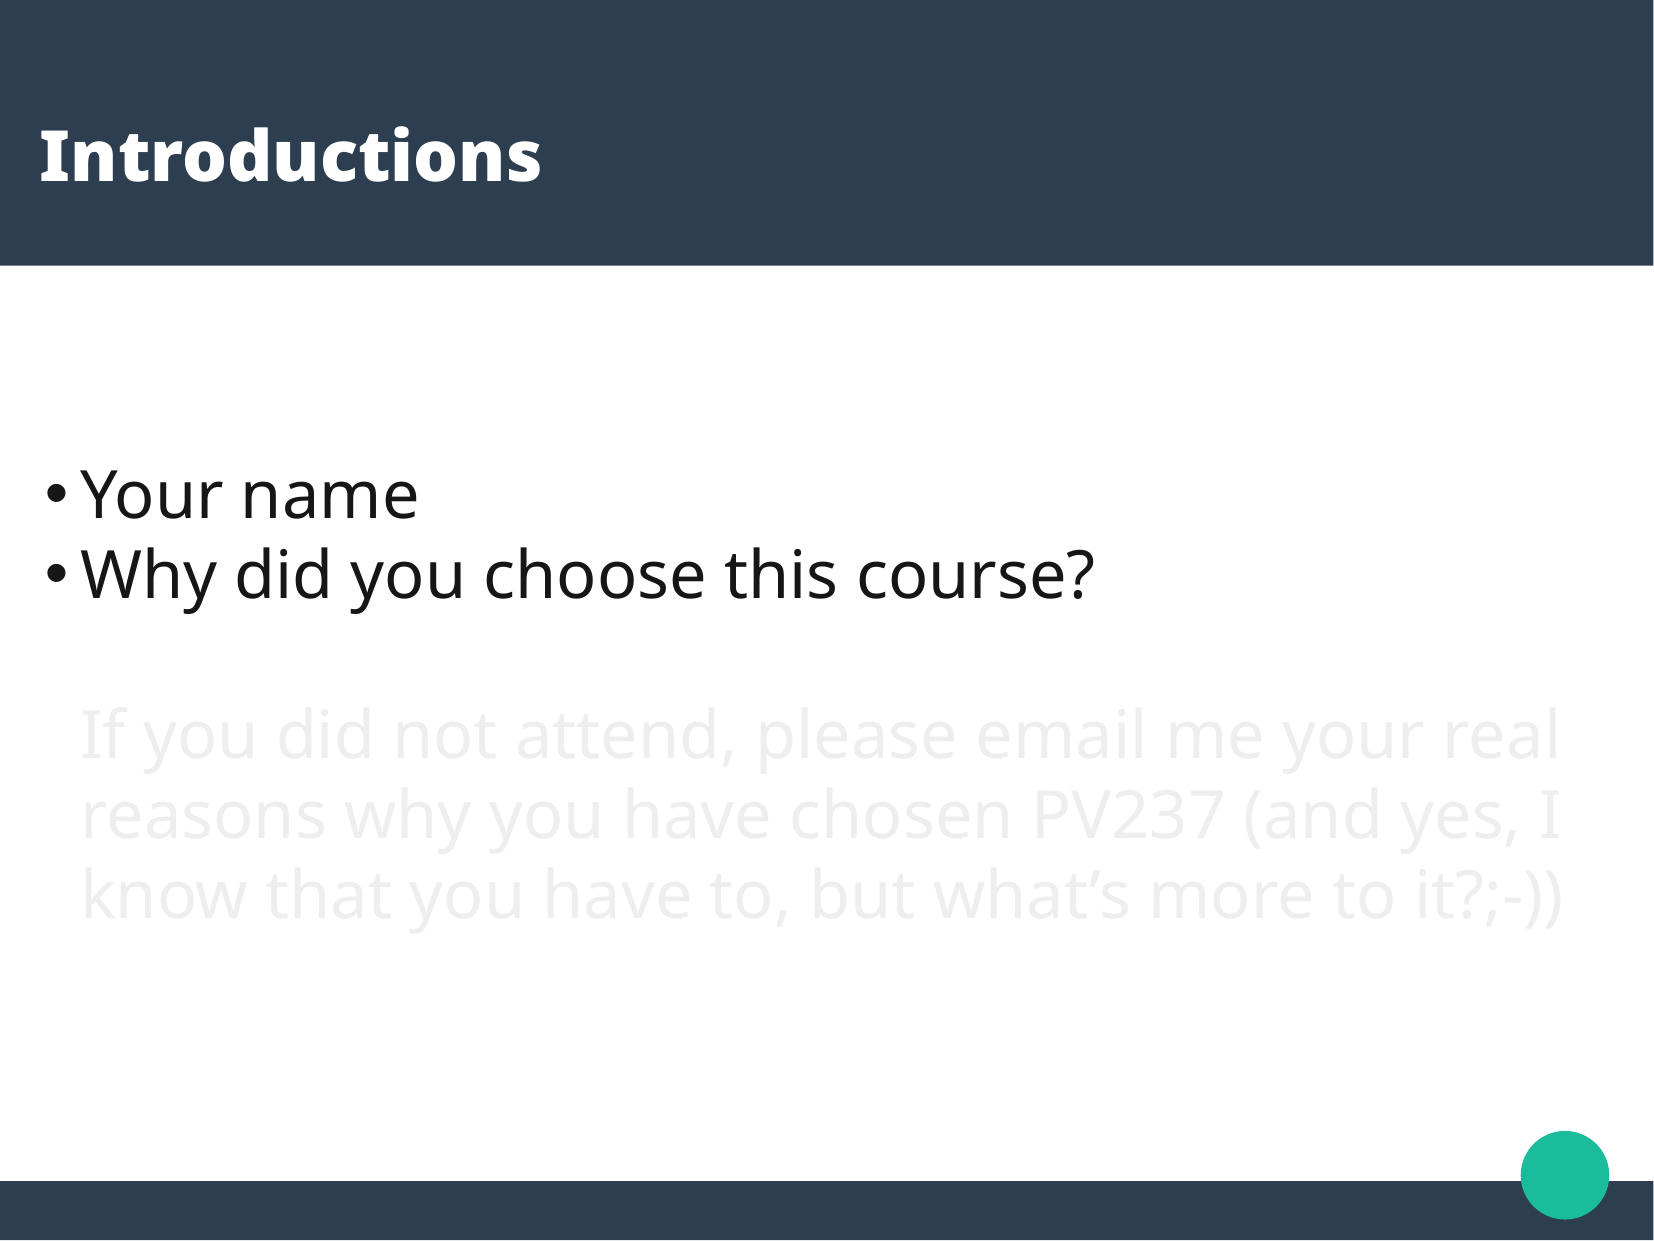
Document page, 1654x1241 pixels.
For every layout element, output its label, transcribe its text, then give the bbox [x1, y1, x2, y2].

text_box Your name Why did you choose this course? If you did not attend, please email me your real reasons why you have chosen PV237 (and yes, I know that you have to, but what’s more to it?;-)) [30, 284, 1636, 505]
title Introductions [39, 75, 1576, 233]
